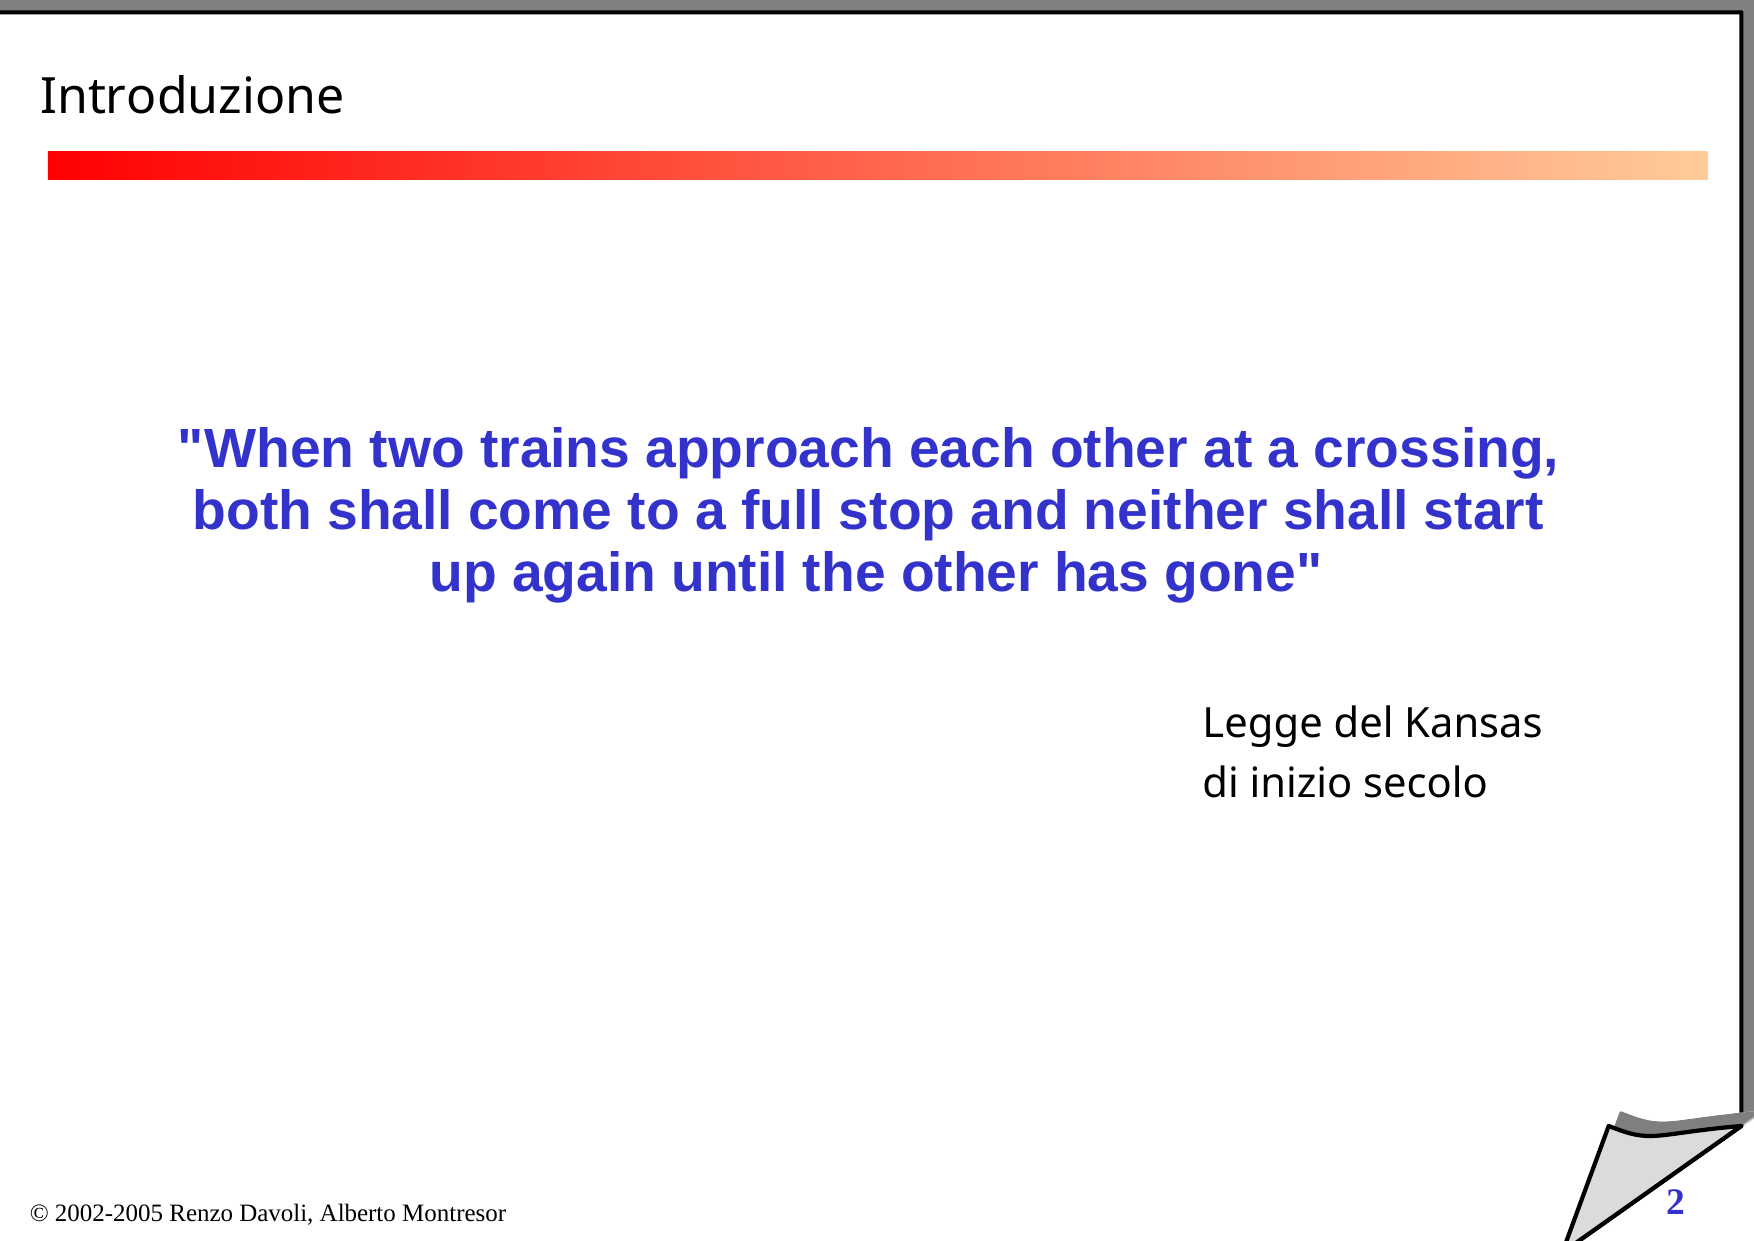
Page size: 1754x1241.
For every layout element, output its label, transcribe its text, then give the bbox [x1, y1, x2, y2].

text_box Legge del Kansas di inizio secolo [1202, 690, 1600, 822]
title Introduzione [40, 49, 1714, 144]
text_box q [750, 152, 754, 179]
subtitle "When two trains approach each other at a crossing, both shall come to a full stop and neither shall start up again until the other has gone" [58, 206, 1696, 815]
